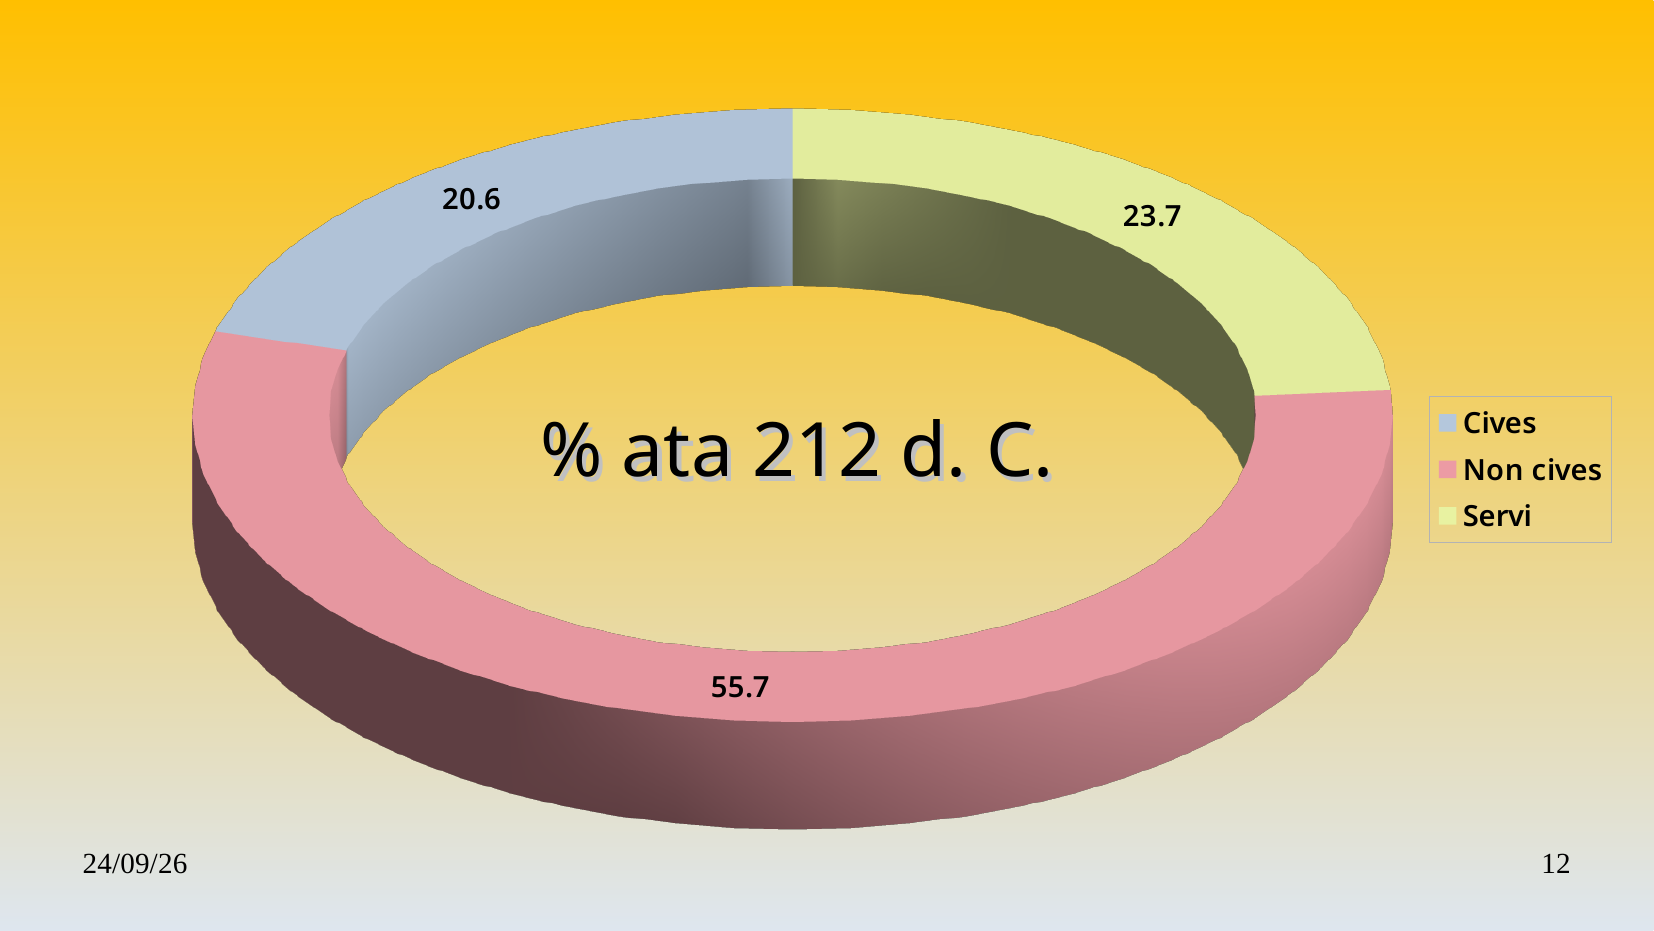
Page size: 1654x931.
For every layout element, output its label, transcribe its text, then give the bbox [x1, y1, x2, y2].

text_box % ata 212 d. C. [501, 389, 1093, 520]
chart [155, 82, 1625, 857]
